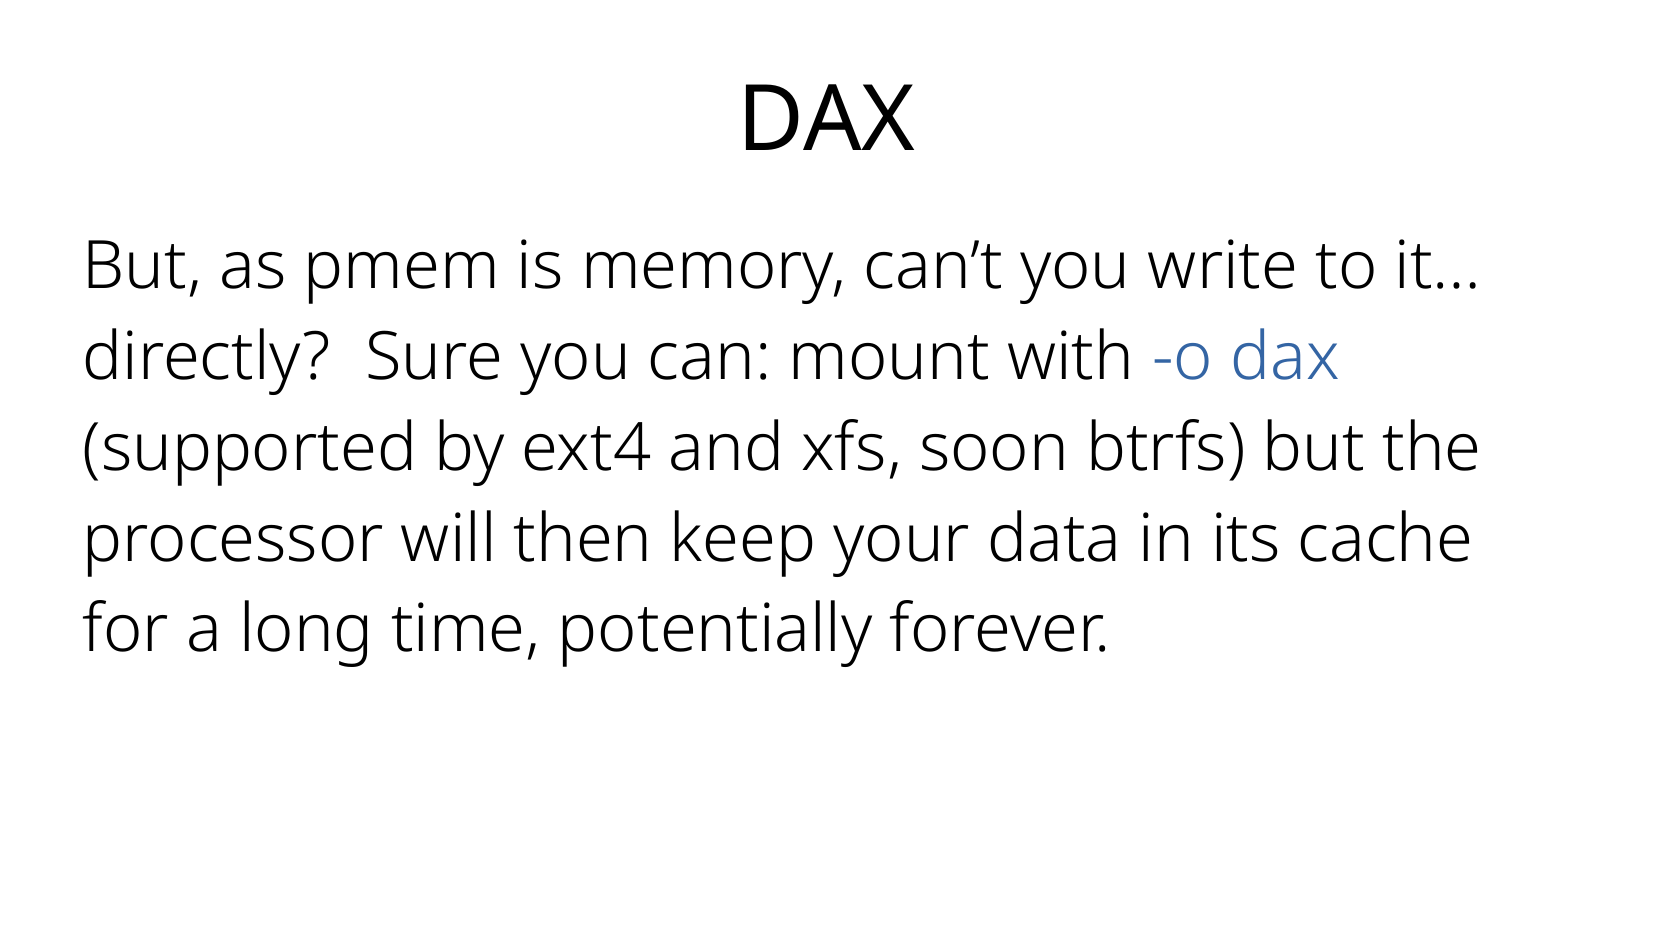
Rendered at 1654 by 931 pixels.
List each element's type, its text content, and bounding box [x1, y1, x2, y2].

title DAX [82, 37, 1571, 193]
list But, as pmem is memory, can’t you write to it… directly? Sure you can: mount with -o dax (supported by ext4 and xfs, soon btrfs) but the processor will then keep your data in its cache for a long time, potentially forever. [82, 217, 1571, 758]
